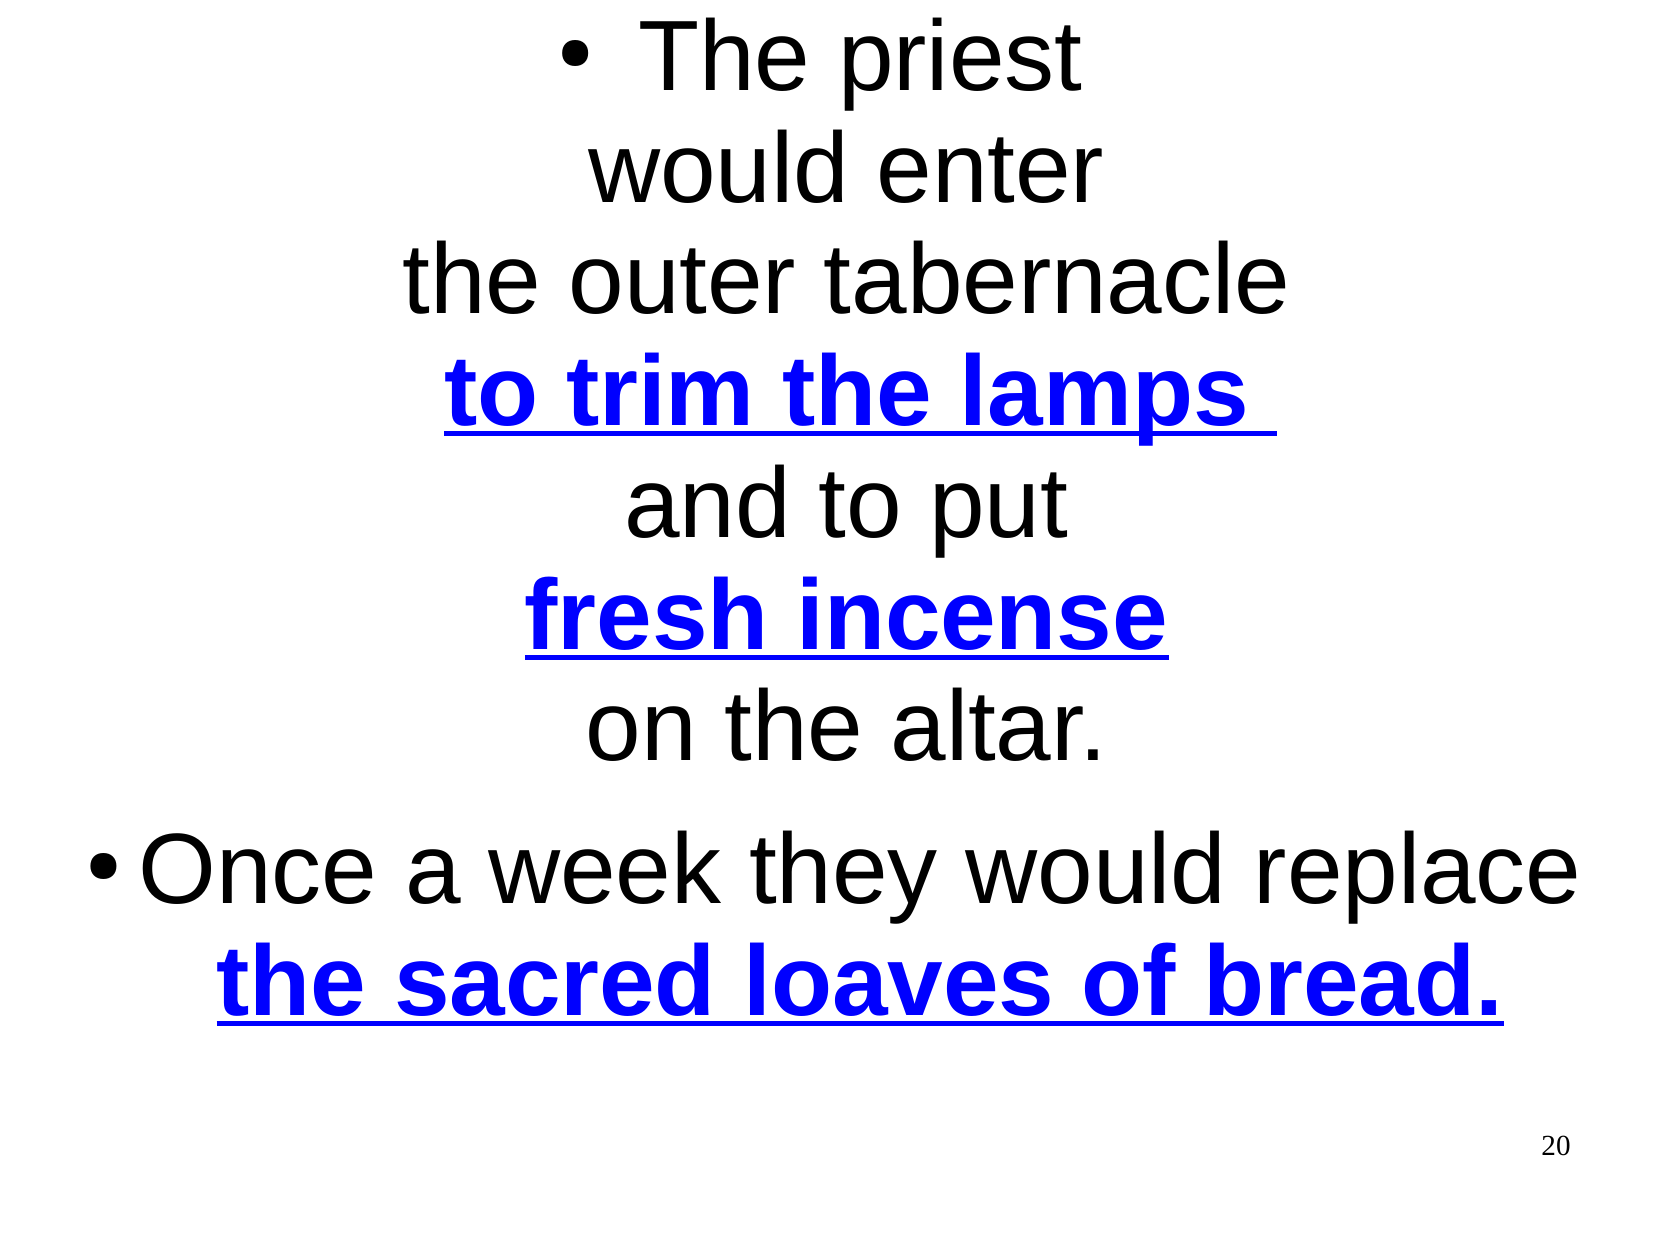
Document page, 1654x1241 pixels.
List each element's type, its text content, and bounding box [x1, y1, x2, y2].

list The priest would enter the outer tabernacle to trim the lamps and to put fresh incense on the altar. Once a week they would replace the sacred loaves of bread. [0, 0, 1651, 1238]
